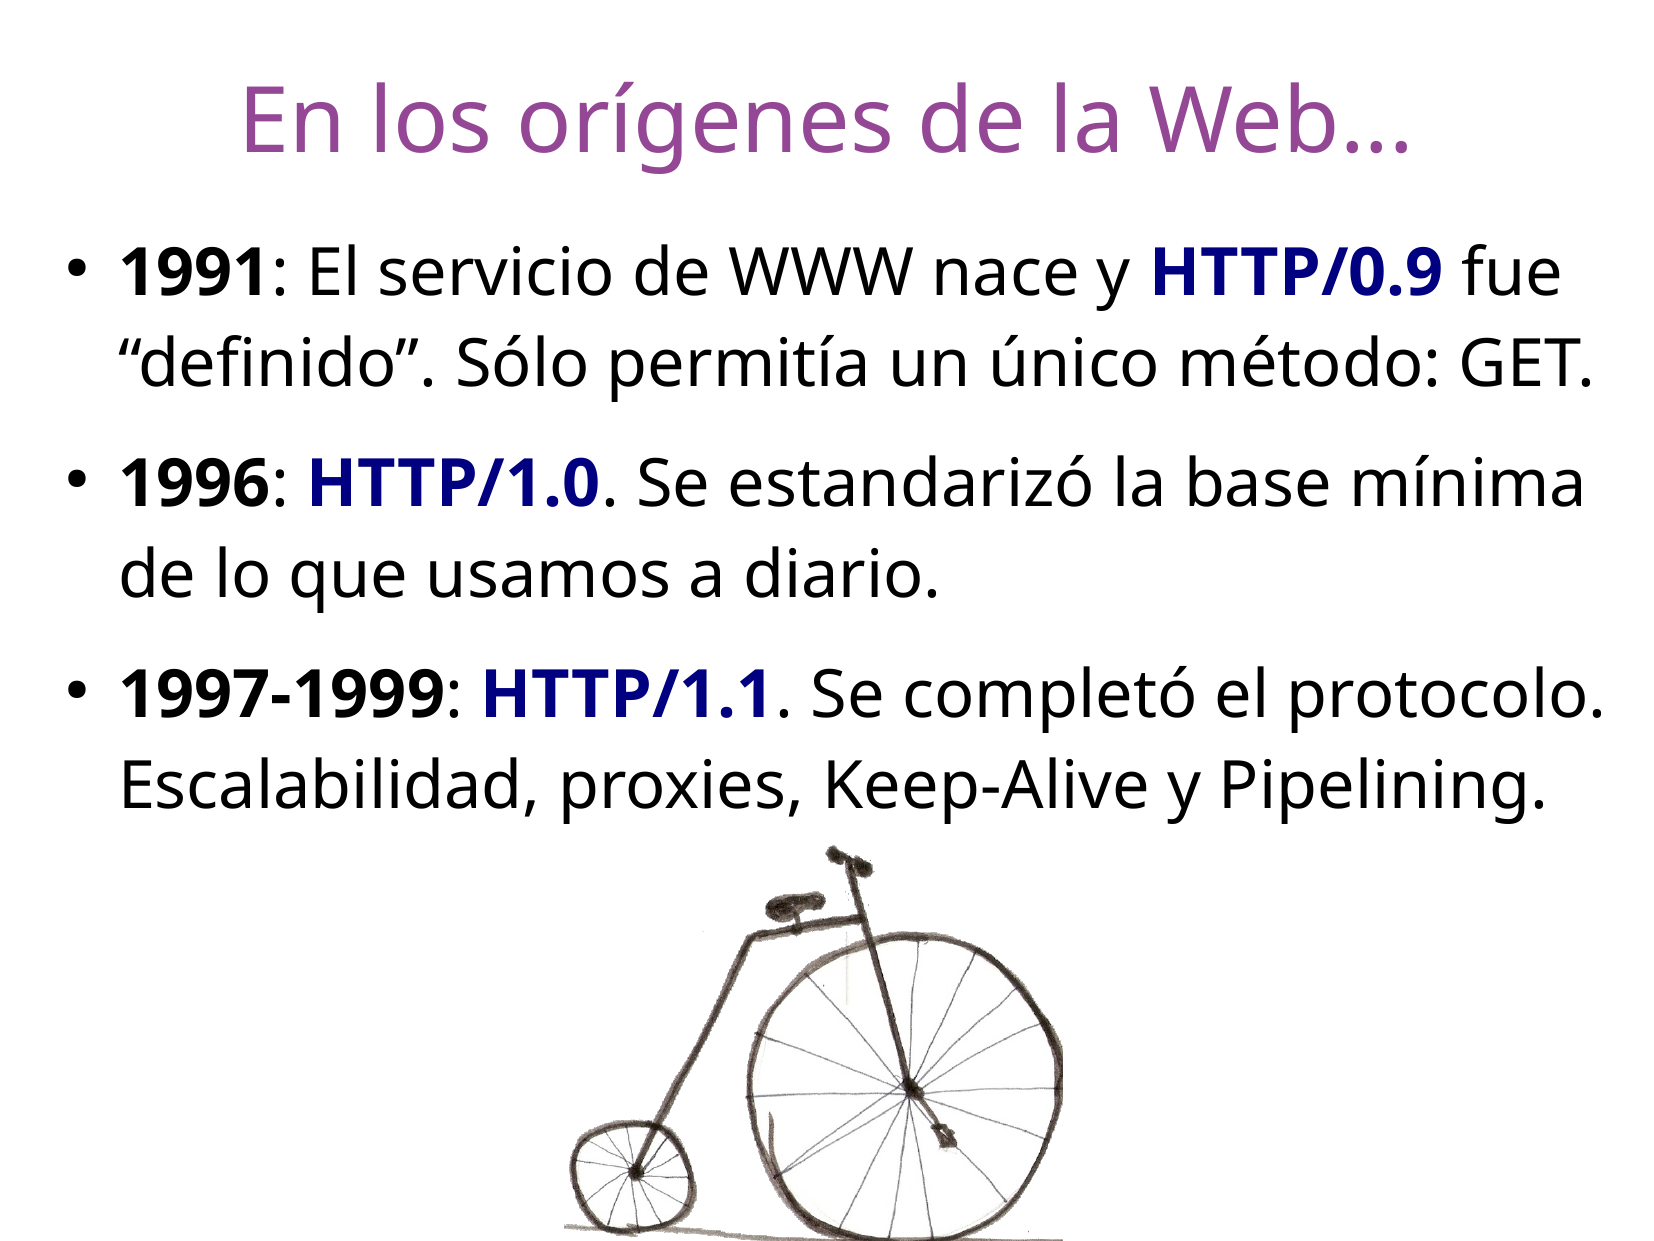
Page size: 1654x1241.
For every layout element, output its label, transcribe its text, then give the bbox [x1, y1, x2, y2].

picture [564, 838, 1063, 1241]
title En los orígenes de la Web... [82, 13, 1571, 222]
list 1991: El servicio de WWW nace y HTTP/0.9 fue “definido”. Sólo permitía un único método: GET. 1996: HTTP/1.0. Se estandarizó la base mínima de lo que usamos a diario. 1997-1999: HTTP/1.1. Se completó el protocolo. Escalabilidad, proxies, Keep-Alive y Pipelining. [47, 224, 1630, 1217]
